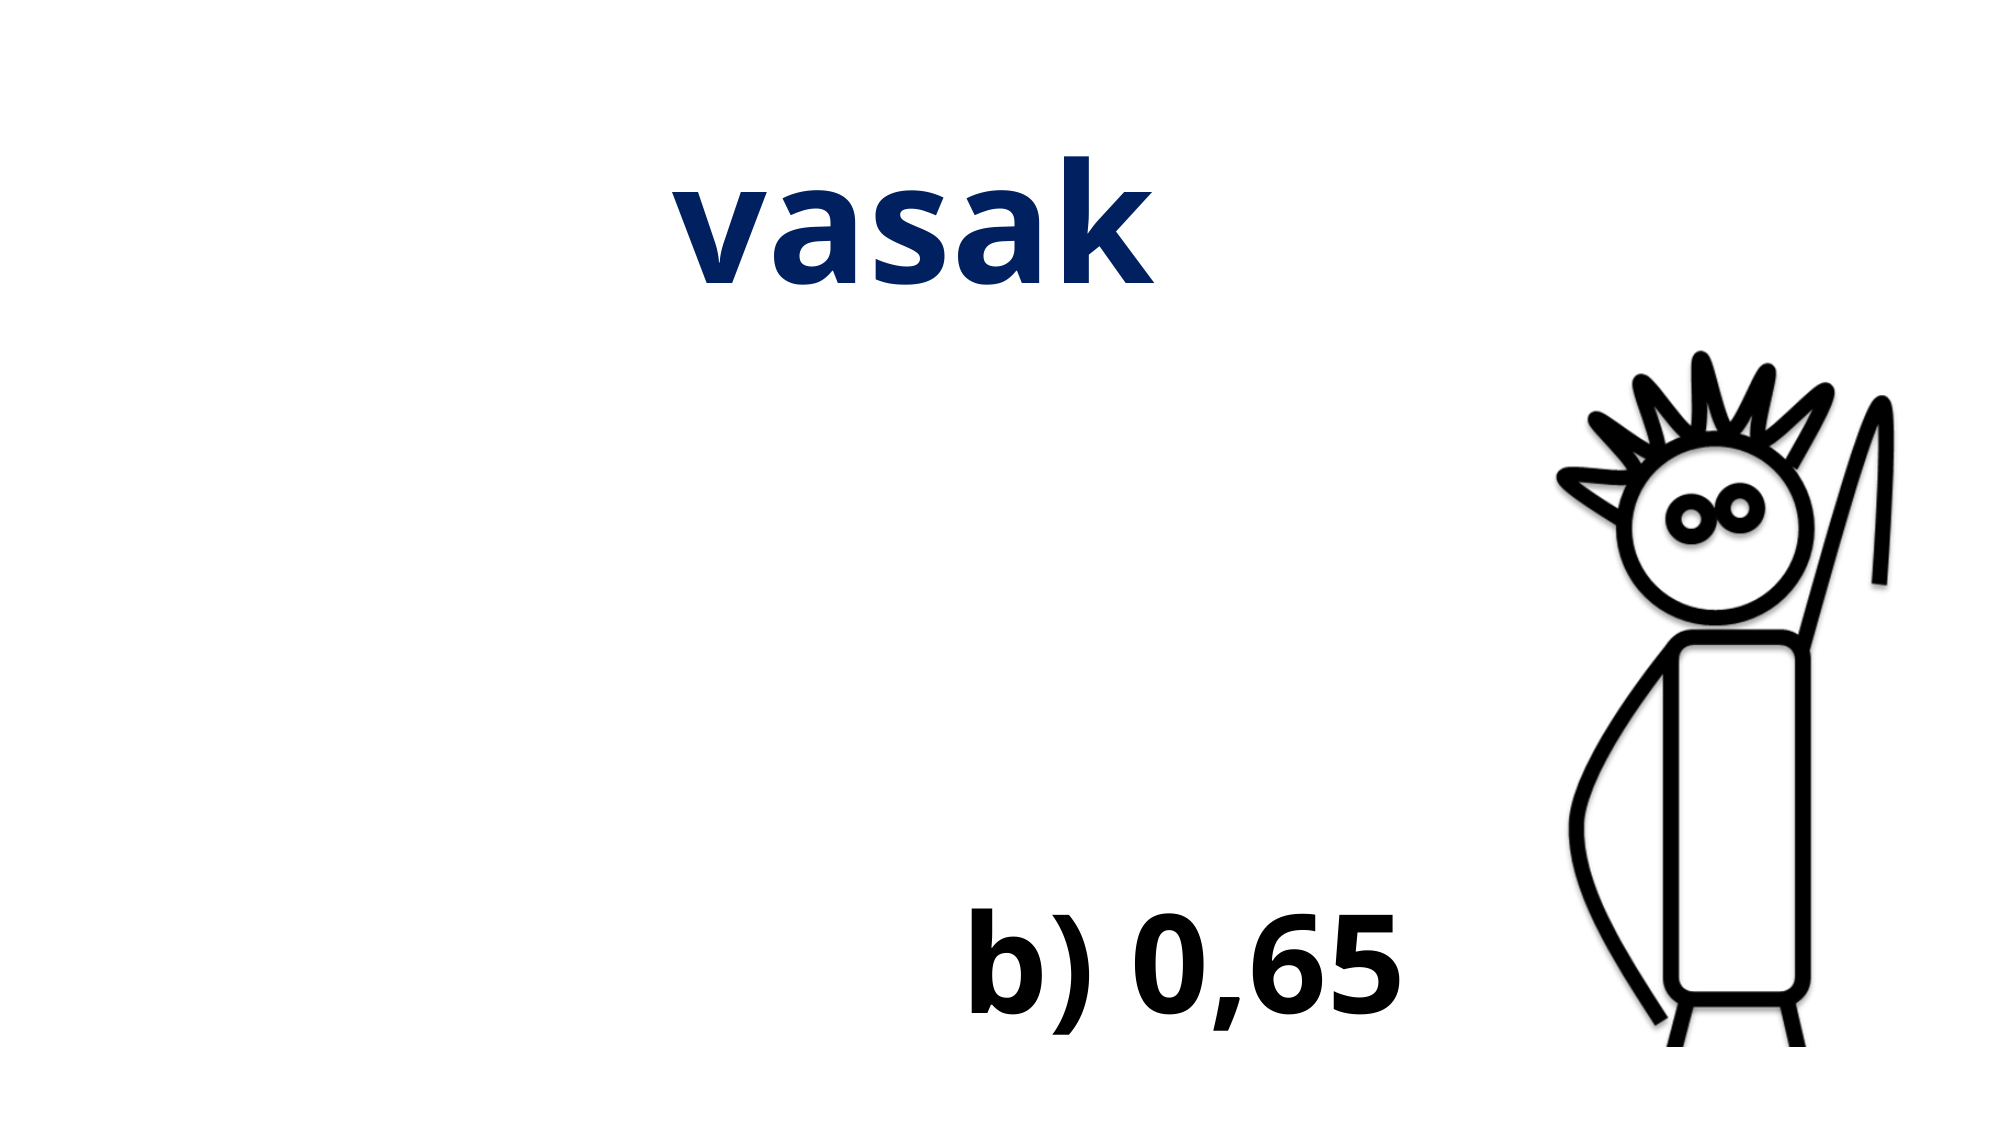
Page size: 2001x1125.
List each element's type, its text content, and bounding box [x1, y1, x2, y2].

title vasak [388, 51, 1441, 408]
text_box b) 0,65 [941, 828, 1525, 1093]
picture [1546, 347, 1921, 1047]
